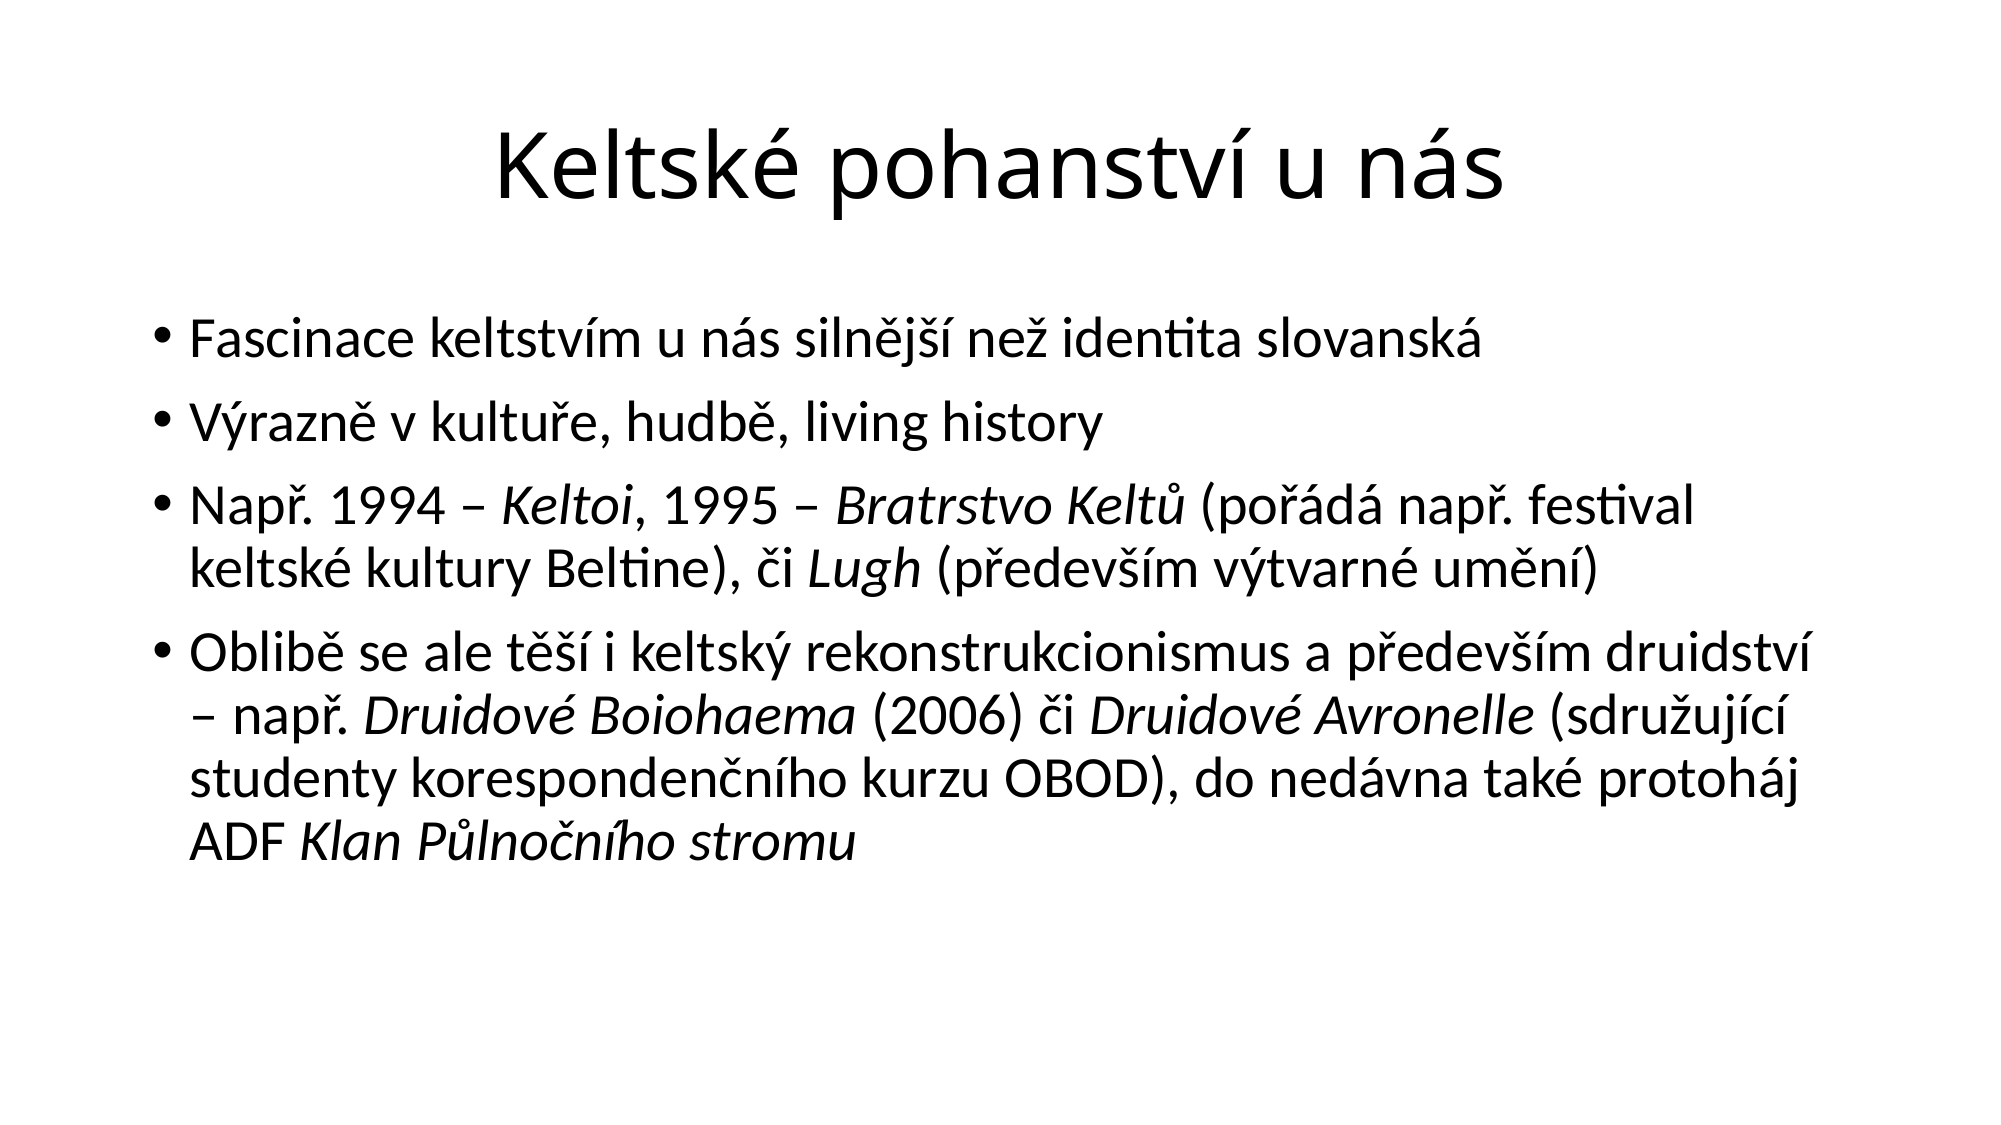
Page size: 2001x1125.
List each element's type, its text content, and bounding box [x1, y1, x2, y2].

list Fascinace keltstvím u nás silnější než identita slovanská Výrazně v kultuře, hudbě, living history Např. 1994 – Keltoi, 1995 – Bratrstvo Keltů (pořádá např. festival keltské kultury Beltine), či Lugh (především výtvarné umění) Oblibě se ale těší i keltský rekonstrukcionismus a především druidství – např. Druidové Boiohaema (2006) či Druidové Avronelle (sdružující studenty korespondenčního kurzu OBOD), do nedávna také protoháj ADF Klan Půlnočního stromu [137, 299, 1863, 1014]
title Keltské pohanství u nás [137, 59, 1863, 278]
